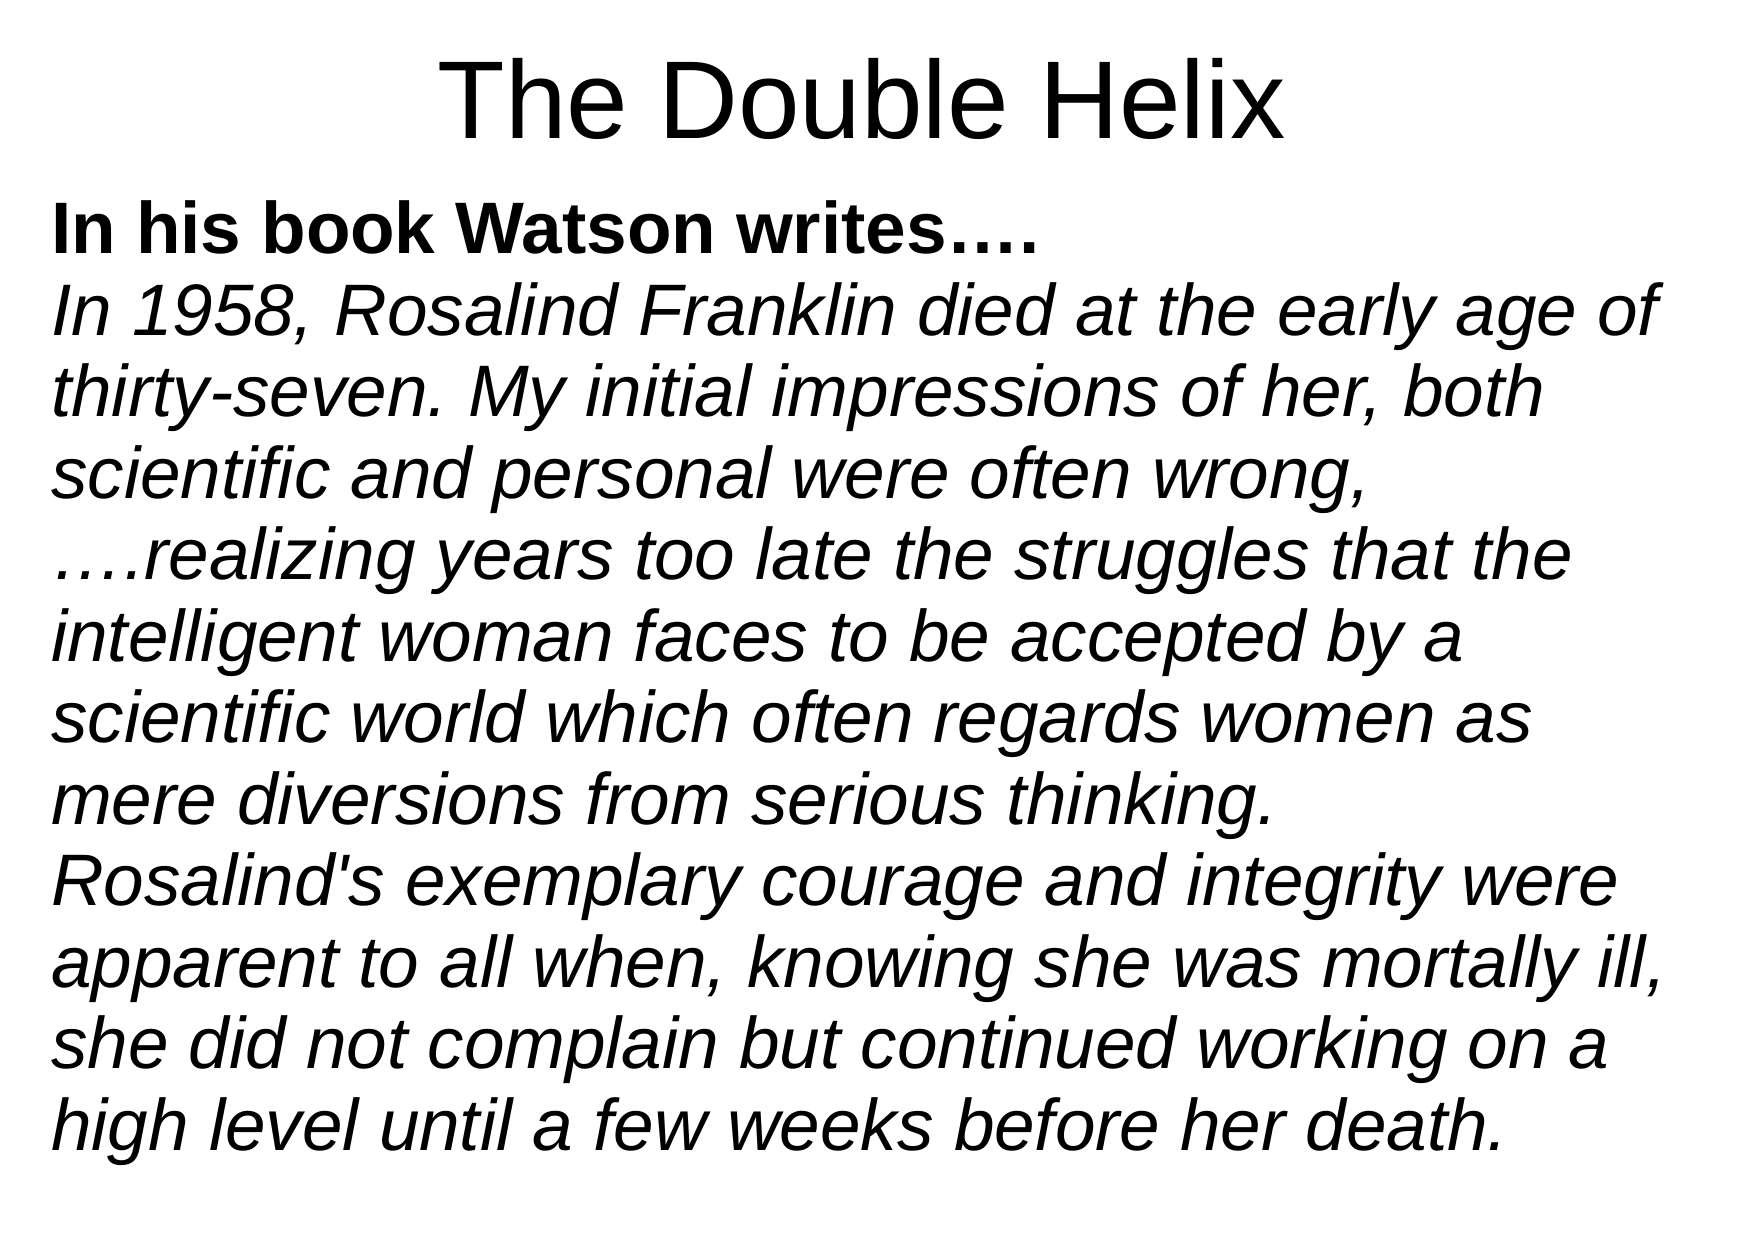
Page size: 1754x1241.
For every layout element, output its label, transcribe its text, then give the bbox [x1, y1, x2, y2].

title The Double Helix [140, 38, 1614, 163]
text_box In his book Watson writes…. In 1958, Rosalind Franklin died at the early age of thirty-seven. My initial impressions of her, both scientific and personal were often wrong, ….realizing years too late the struggles that the intelligent woman faces to be accepted by a scientific world which often regards women as mere diversions from serious thinking. Rosalind's exemplary courage and integrity were apparent to all when, knowing she was mortally ill, she did not complain but continued working on a high level until a few weeks before her death. [36, 180, 1732, 1174]
